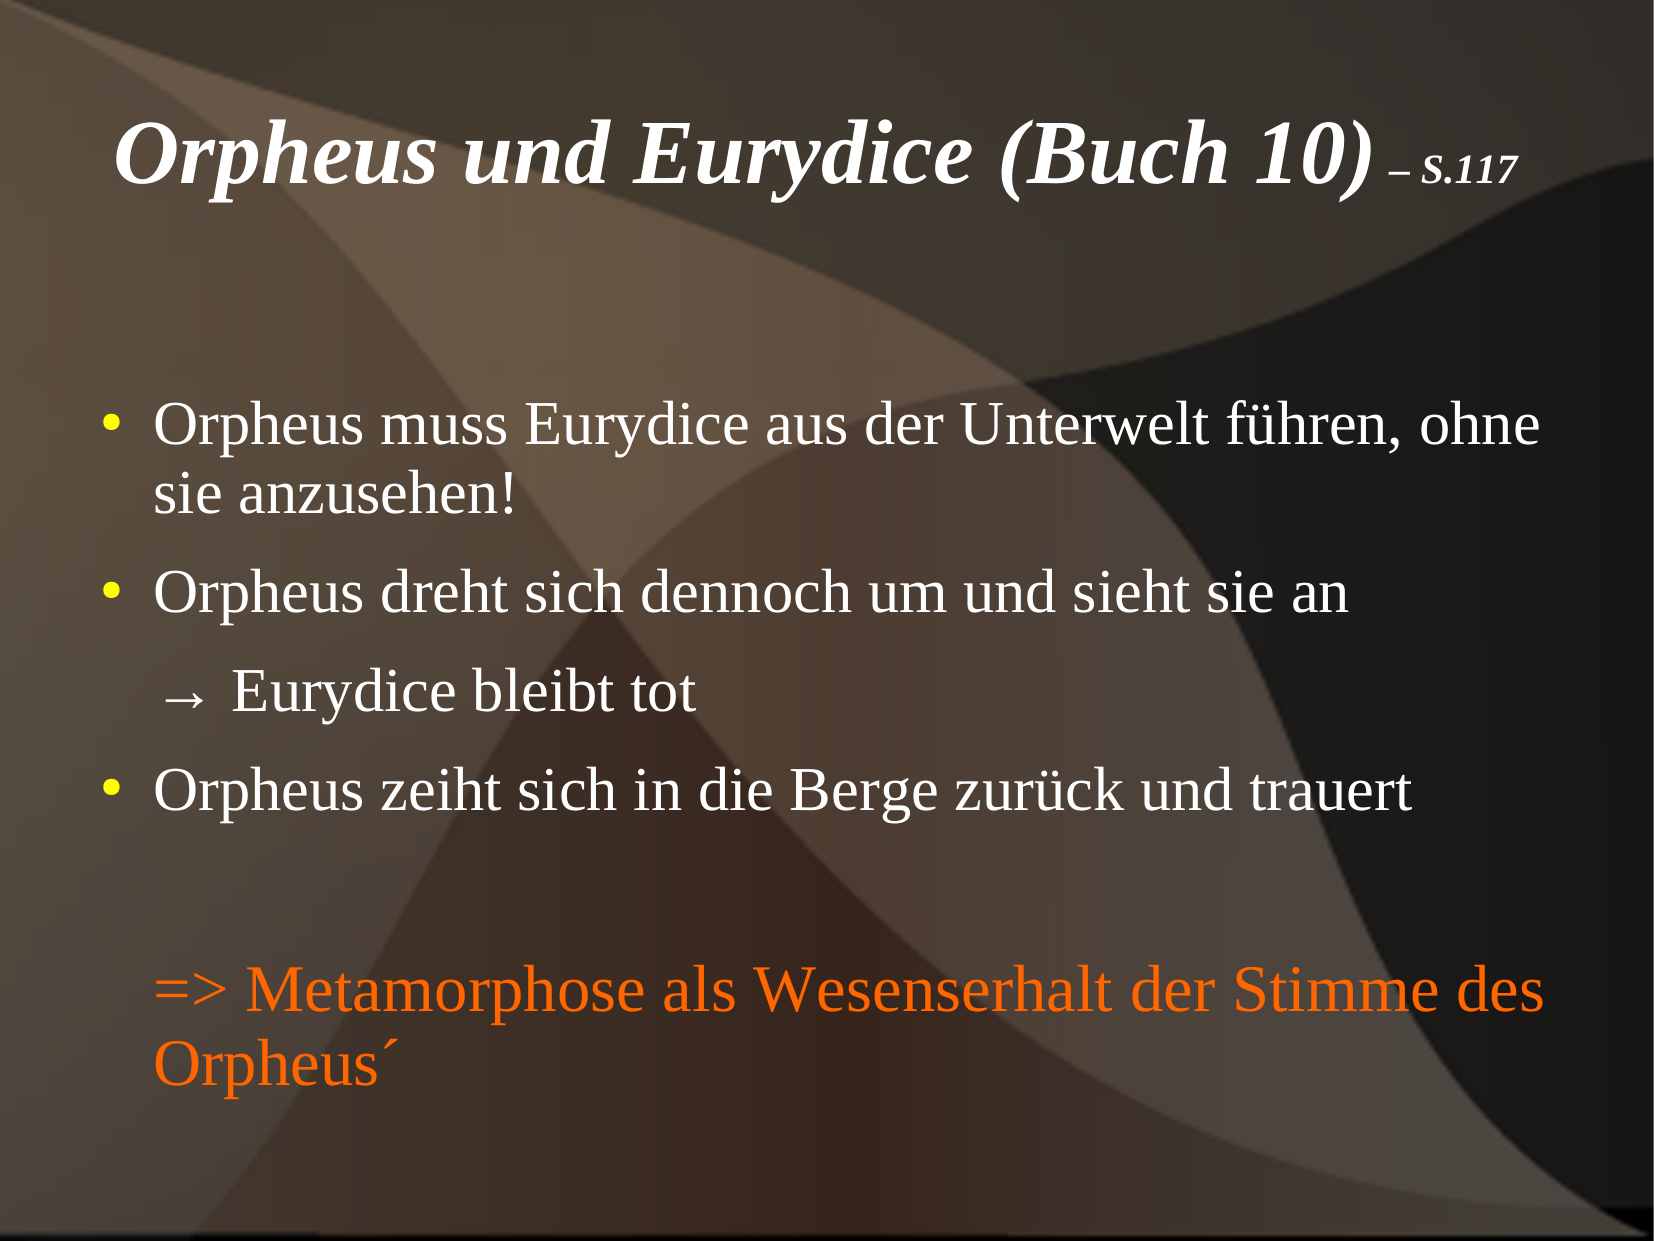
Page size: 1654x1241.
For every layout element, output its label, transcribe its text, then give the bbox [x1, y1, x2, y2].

title Orpheus und Eurydice (Buch 10) – S.117 [47, 49, 1595, 257]
list Orpheus muss Eurydice aus der Unterwelt führen, ohne sie anzusehen! Orpheus dreht sich dennoch um und sieht sie an → Eurydice bleibt tot Orpheus zeiht sich in die Berge zurück und trauert => Metamorphose als Wesenserhalt der Stimme des Orpheus´ [82, 290, 1571, 1109]
picture [0, 0, 1654, 1241]
